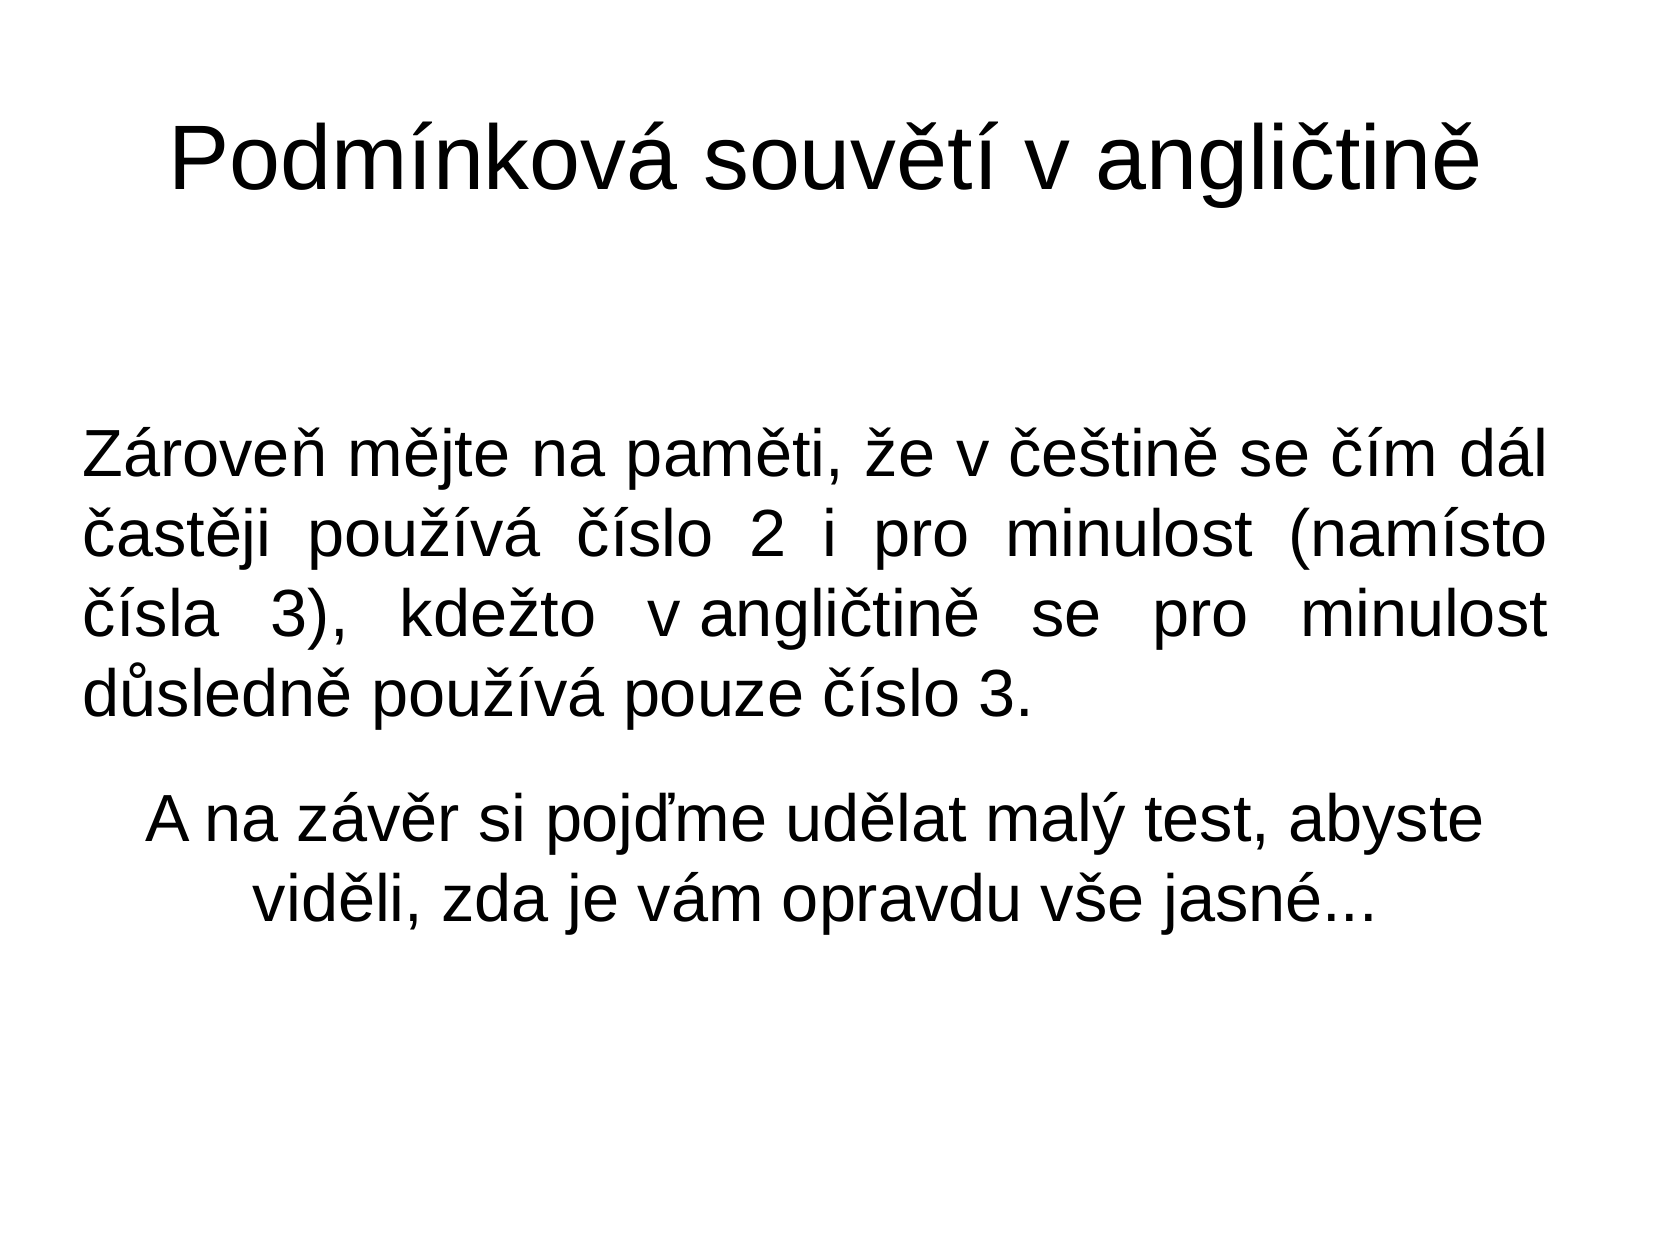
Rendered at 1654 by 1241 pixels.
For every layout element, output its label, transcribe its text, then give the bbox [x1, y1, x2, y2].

text_box Podmínková souvětí v angličtině [83, 49, 1570, 256]
text_box Zároveň mějte na paměti, že v češtině se čím dál častěji používá číslo 2 i pro minulost (namísto čísla 3), kdežto v angličtině se pro minulost důsledně používá pouze číslo 3. A na závěr si pojďme udělat malý test, abyste viděli, zda je vám opravdu vše jasné... [83, 290, 1570, 1009]
